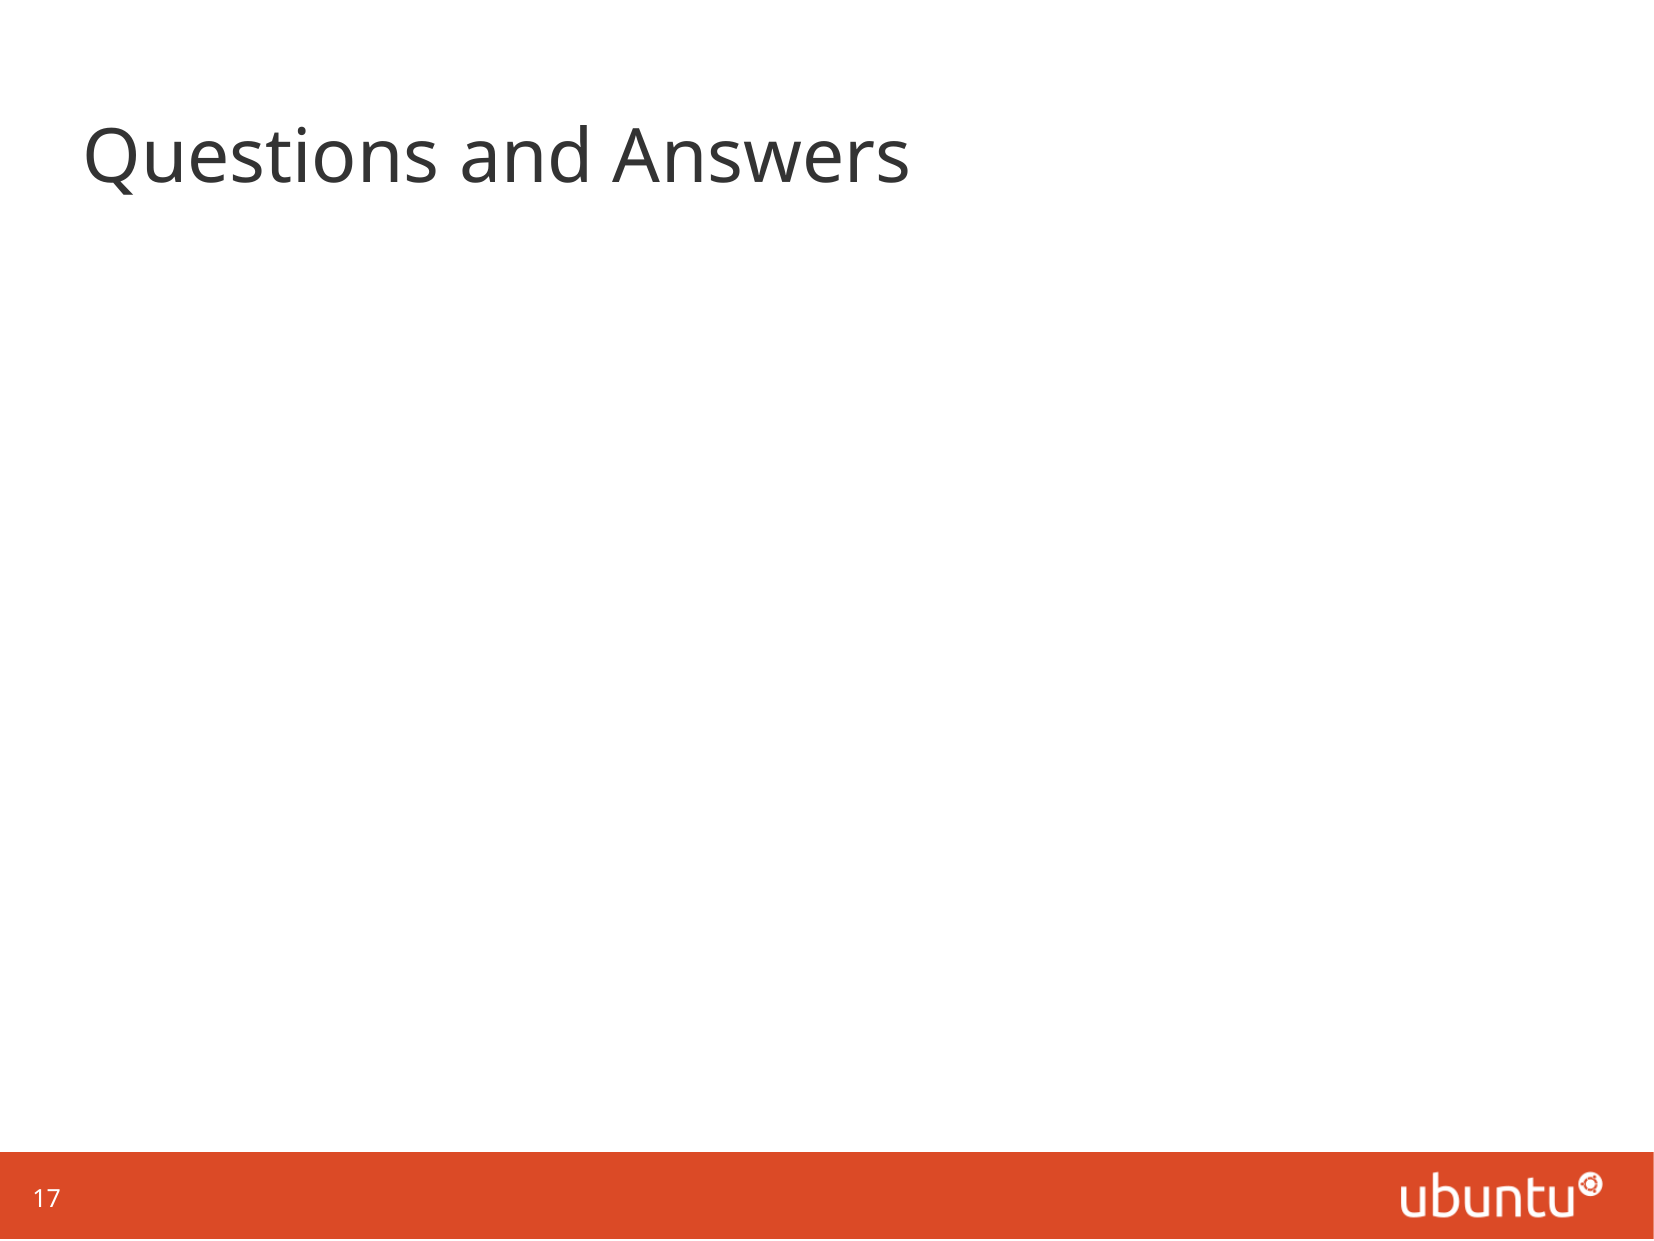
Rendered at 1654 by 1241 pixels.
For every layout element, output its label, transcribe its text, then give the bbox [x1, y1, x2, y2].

picture [0, 1152, 1654, 1239]
title Questions and Answers [82, 49, 1571, 257]
